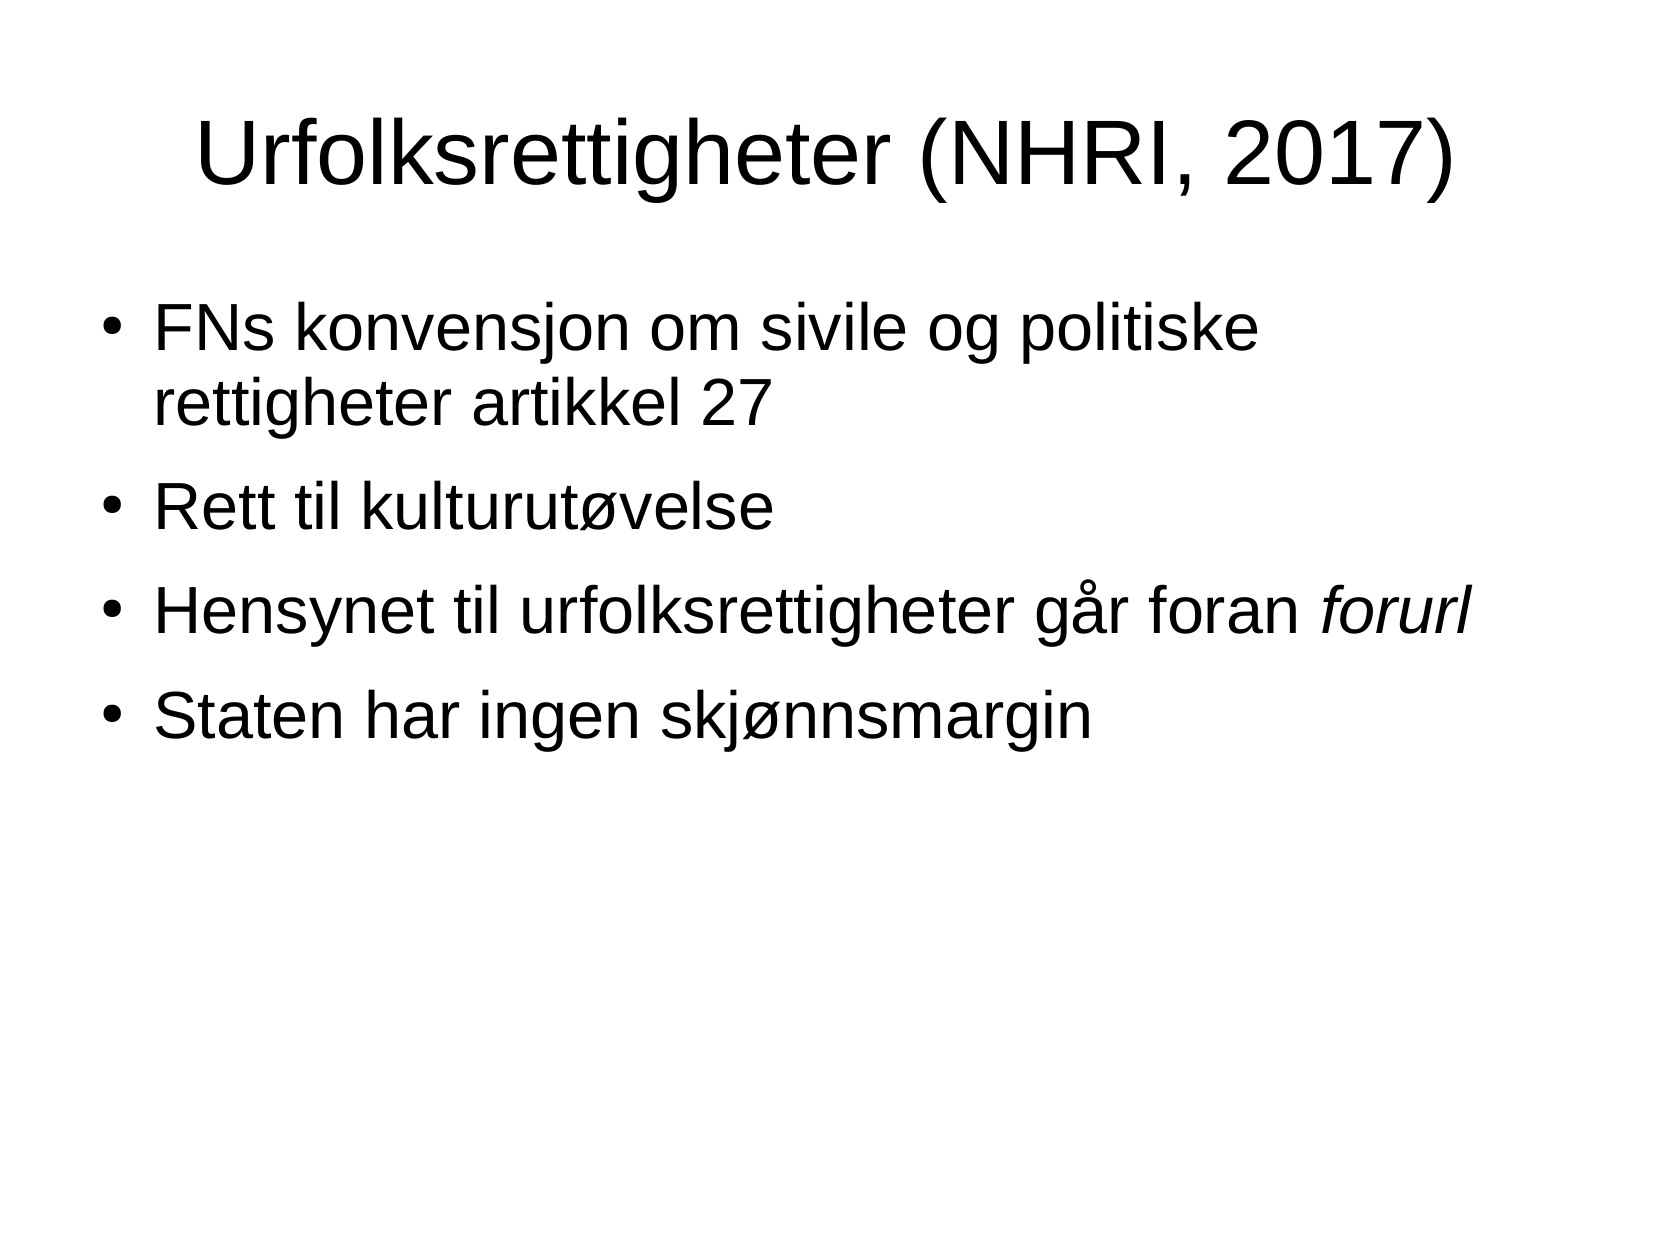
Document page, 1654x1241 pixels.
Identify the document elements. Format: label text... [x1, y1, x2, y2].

list FNs konvensjon om sivile og politiske rettigheter artikkel 27 Rett til kulturutøvelse Hensynet til urfolksrettigheter går foran forurl Staten har ingen skjønnsmargin [82, 290, 1571, 1010]
title Urfolksrettigheter (NHRI, 2017) [82, 49, 1571, 257]
